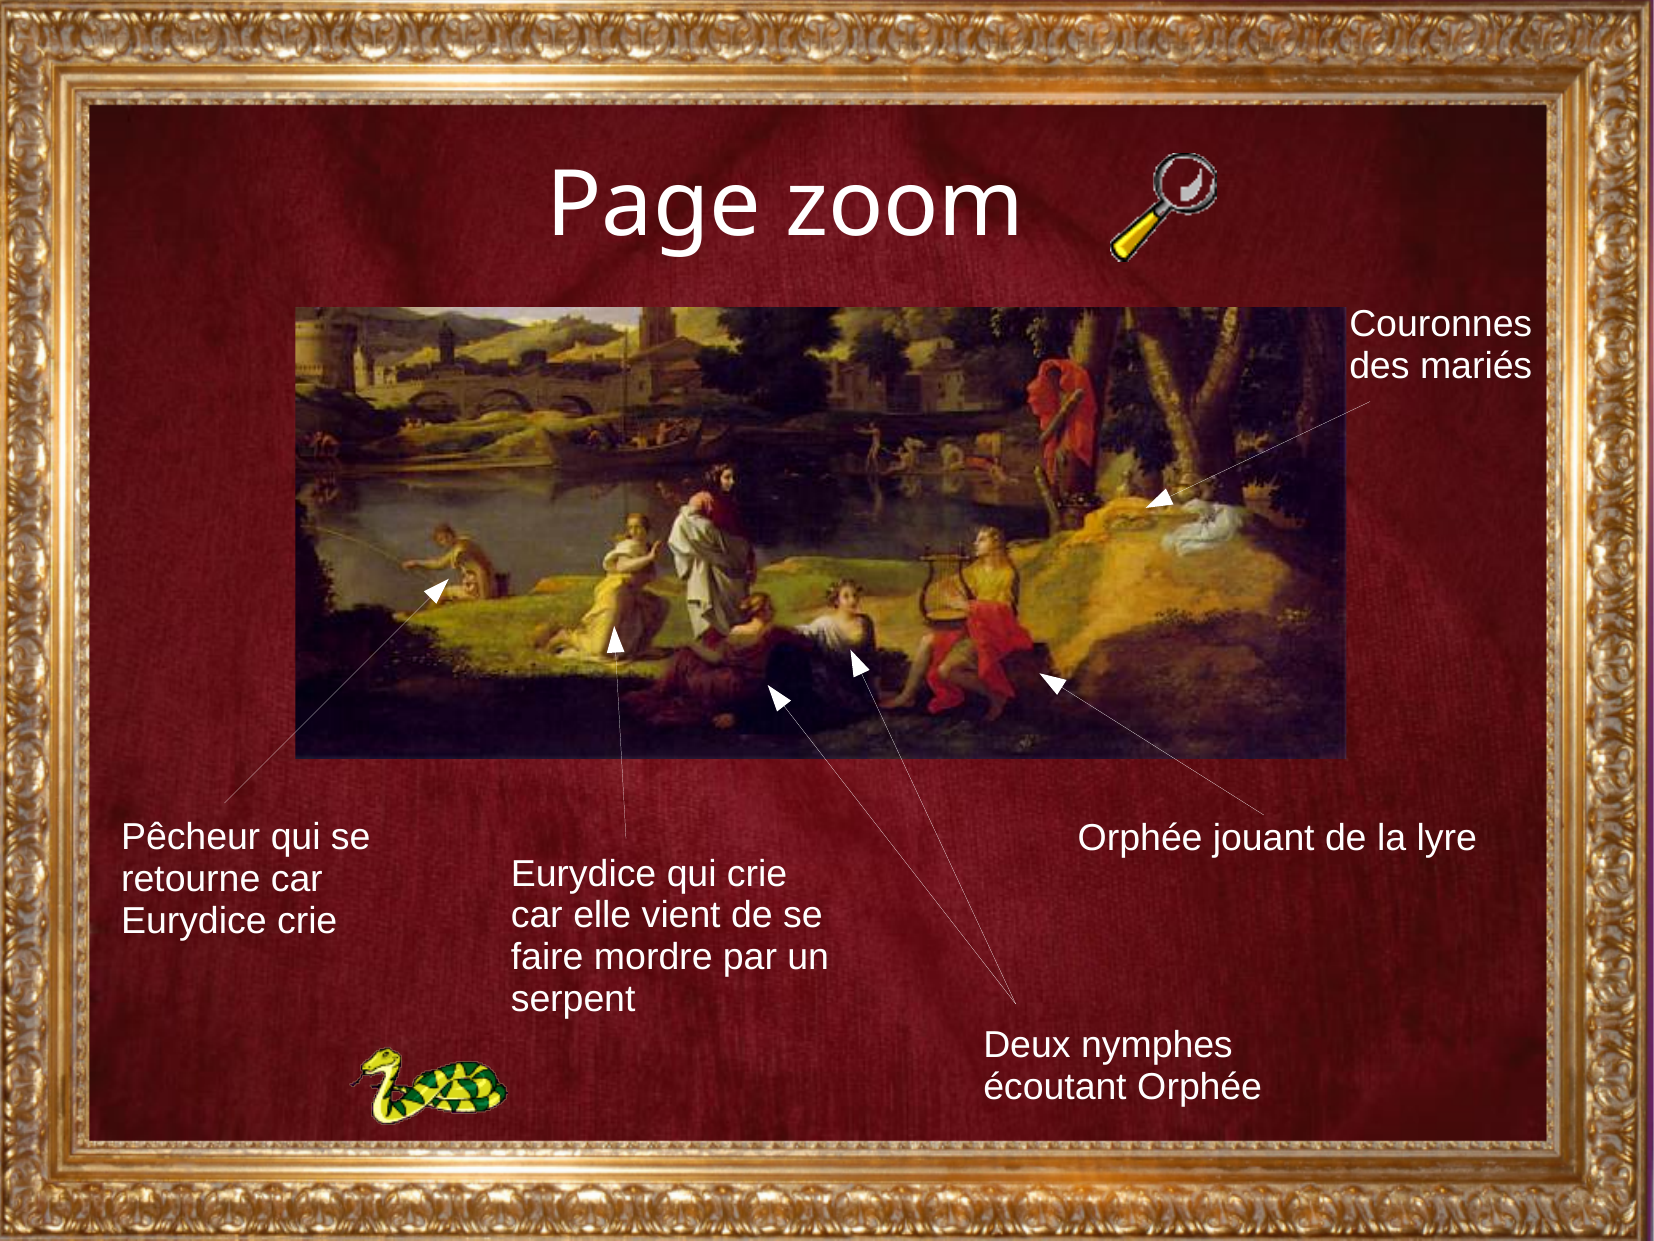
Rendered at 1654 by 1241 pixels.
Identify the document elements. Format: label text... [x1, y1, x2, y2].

text_box Orphée jouant de la lyre [1062, 809, 1560, 993]
text_box Pêcheur qui se retourne car Eurydice crie [106, 808, 449, 1075]
text_box Deux nymphes écoutant Orphée [968, 1015, 1394, 1229]
text_box Eurydice qui crie car elle vient de se faire mordre par un serpent [496, 844, 851, 1028]
text_box Couronnes des mariés [1334, 295, 1595, 437]
text_box Page zoom [531, 129, 1111, 308]
picture [0, 0, 1654, 1241]
